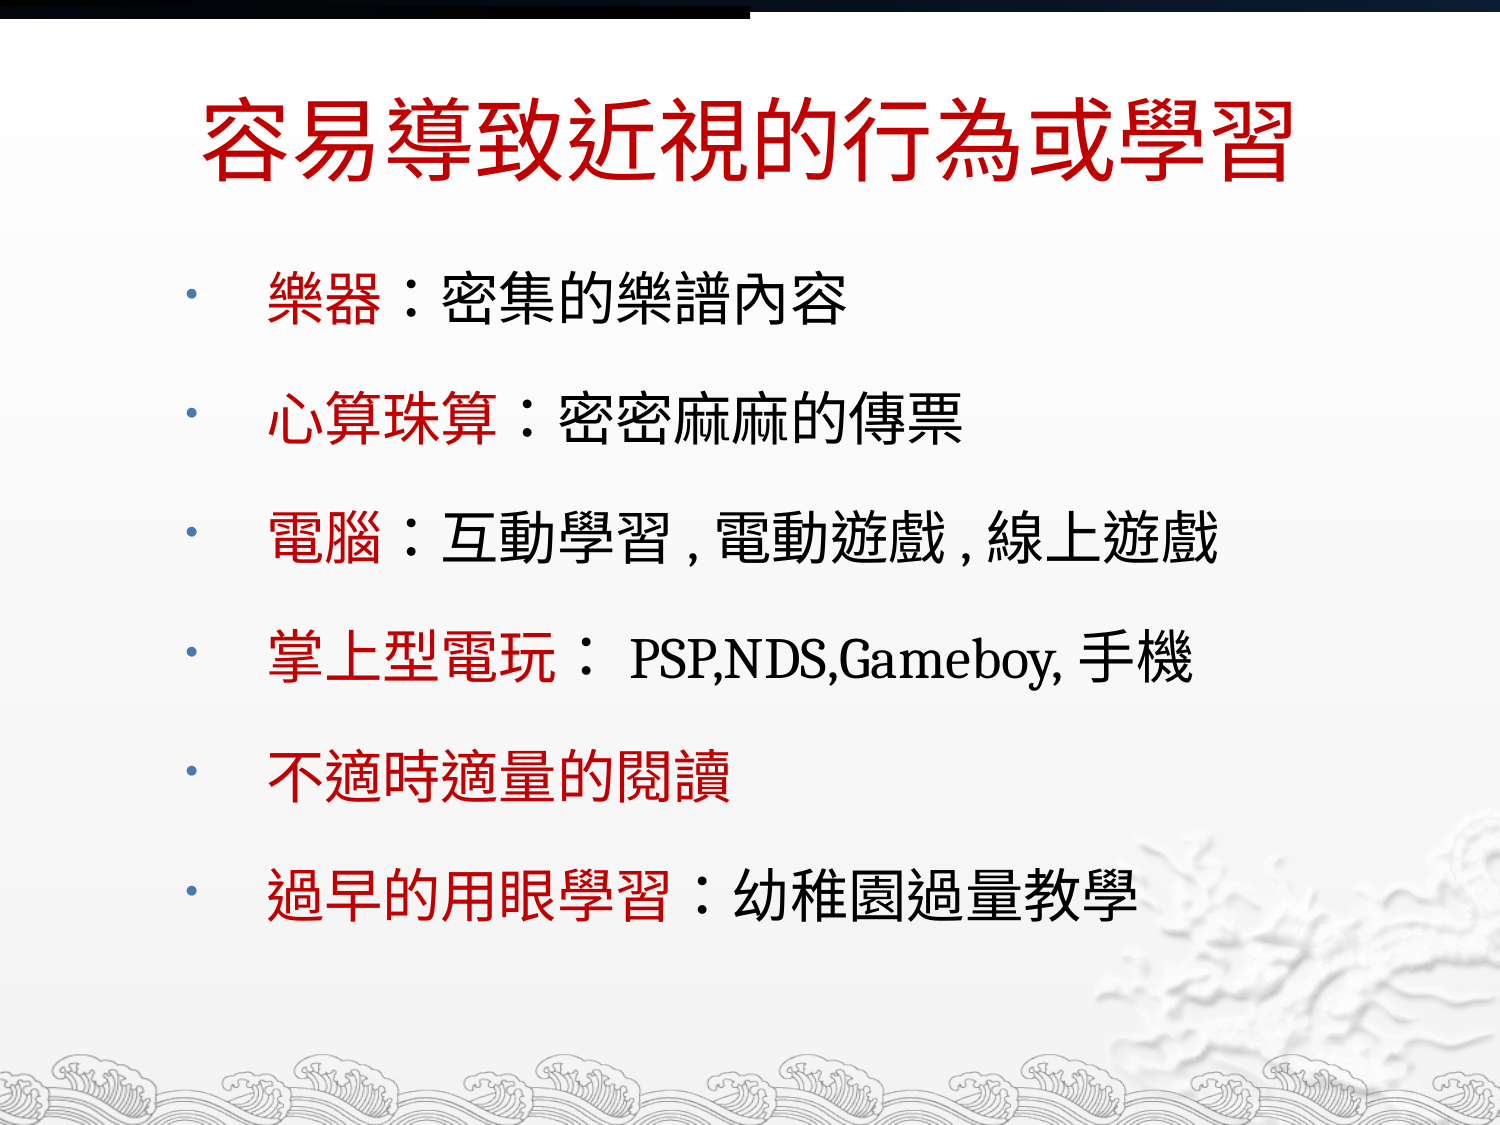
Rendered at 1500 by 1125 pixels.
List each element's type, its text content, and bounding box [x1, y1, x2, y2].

list 樂器：密集的樂譜內容 心算珠算：密密麻麻的傳票 電腦：互動學習,電動遊戲,線上遊戲 掌上型電玩：PSP,NDS,Gameboy,手機 不適時適量的閱讀 過早的用眼學習：幼稚園過量教學 [171, 220, 1341, 1059]
title 容易導致近視的行為或學習 [112, 44, 1388, 232]
